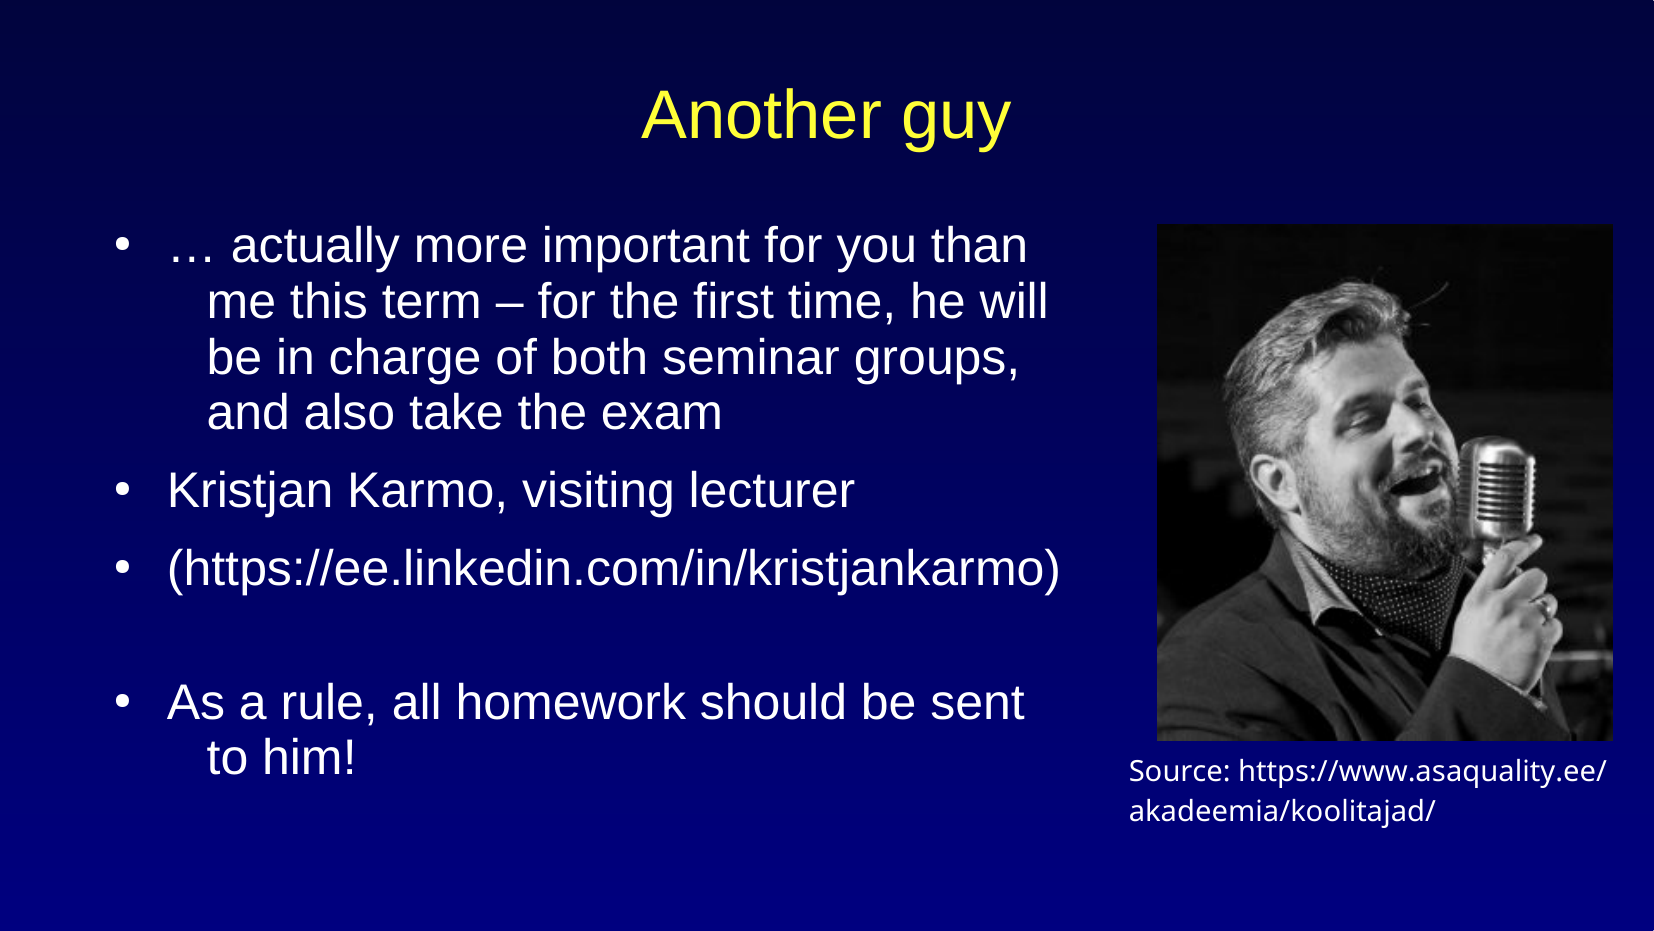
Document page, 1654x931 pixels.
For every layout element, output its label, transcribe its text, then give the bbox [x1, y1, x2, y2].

list … actually more important for you than me this term – for the first time, he will be in charge of both seminar groups, and also take the exam Kristjan Karmo, visiting lecturer (https://ee.linkedin.com/in/kristjankarmo) As a rule, all homework should be sent to him! [82, 217, 1081, 786]
picture [1157, 224, 1613, 741]
text_box Source: https://www.asaquality.ee/ akadeemia/koolitajad/ [1128, 750, 1654, 884]
title Another guy [82, 37, 1571, 193]
